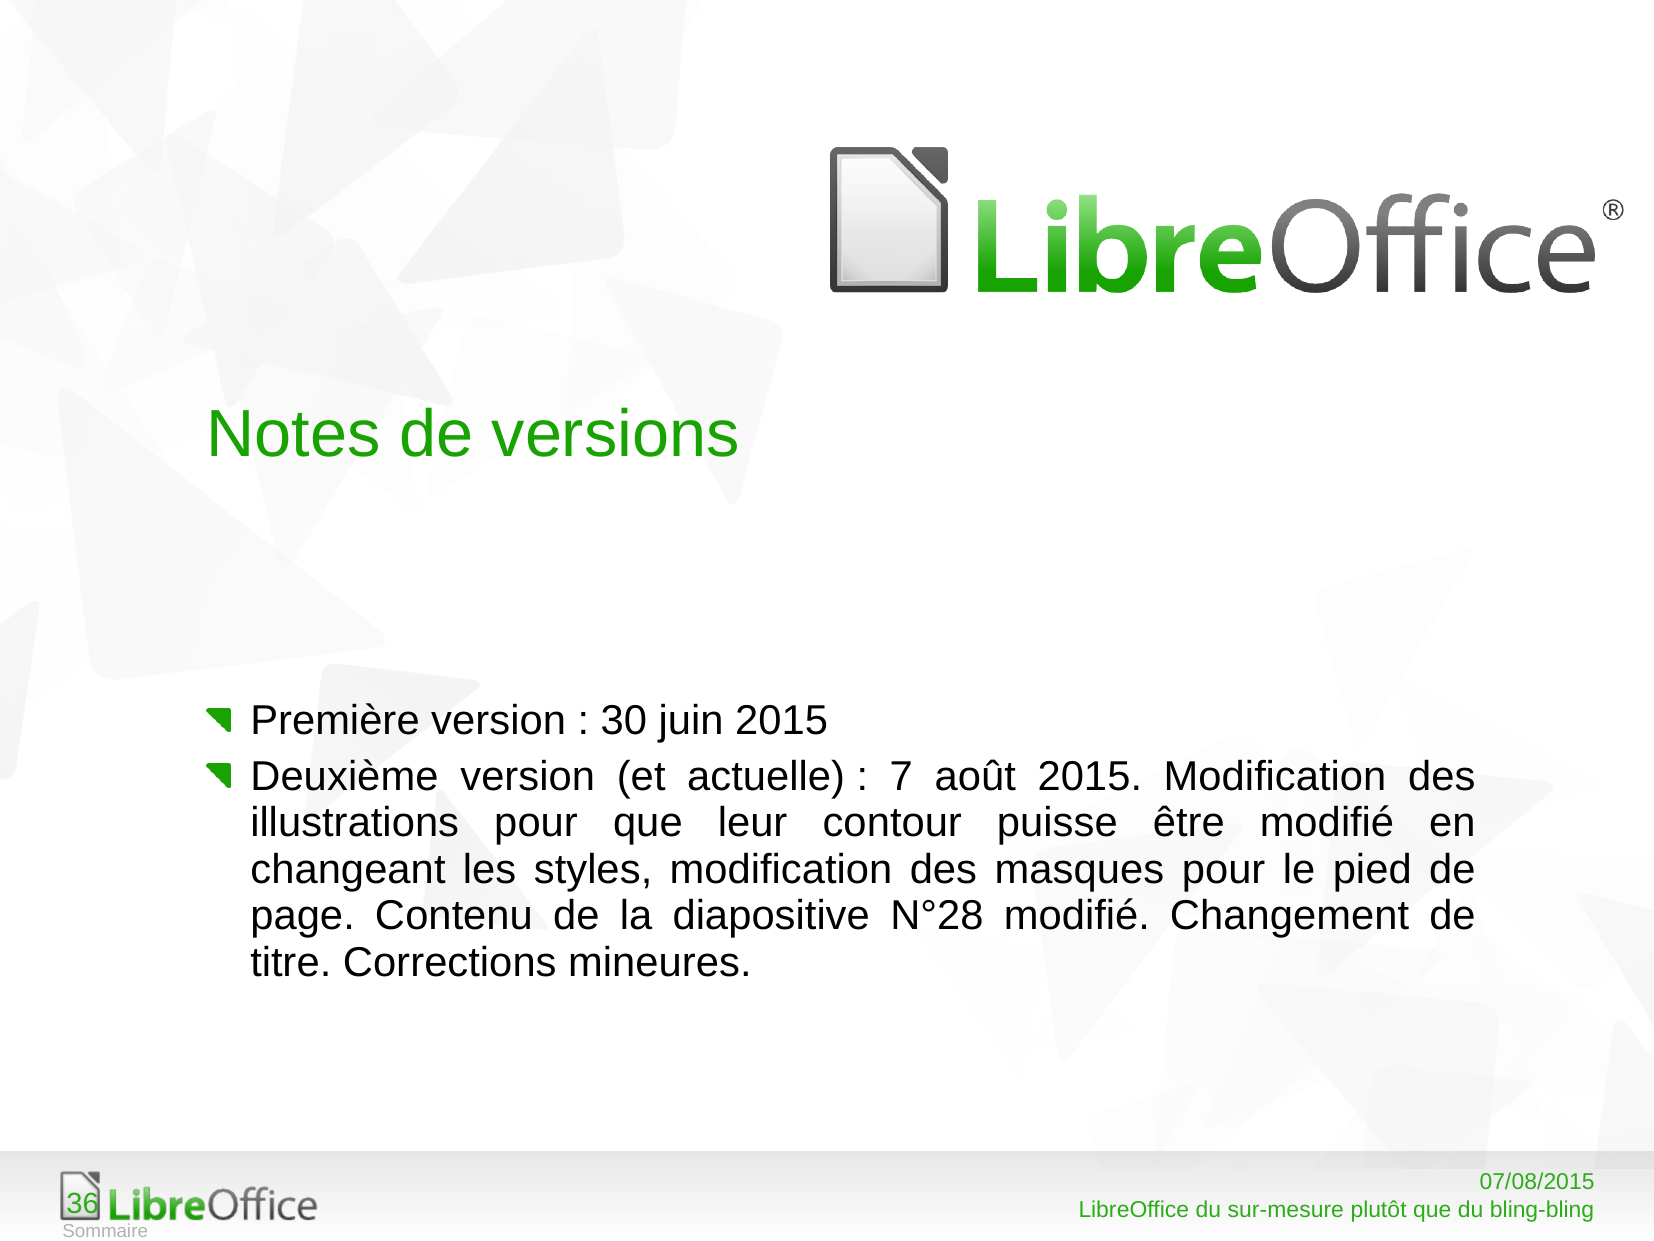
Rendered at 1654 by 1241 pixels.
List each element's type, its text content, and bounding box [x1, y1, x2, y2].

picture [41, 1152, 337, 1240]
title Notes de versions [206, 395, 1477, 573]
list Première version : 30 juin 2015 Deuxième version (et actuelle) : 7 août 2015. Modification des illustrations pour que leur contour puisse être modifié en changeant les styles, modification des masques pour le pied de page. Contenu de la diapositive N°28 modifié. Changement de titre. Corrections mineures. [206, 696, 1477, 1123]
picture [915, 548, 1654, 1169]
picture [0, 0, 1654, 930]
